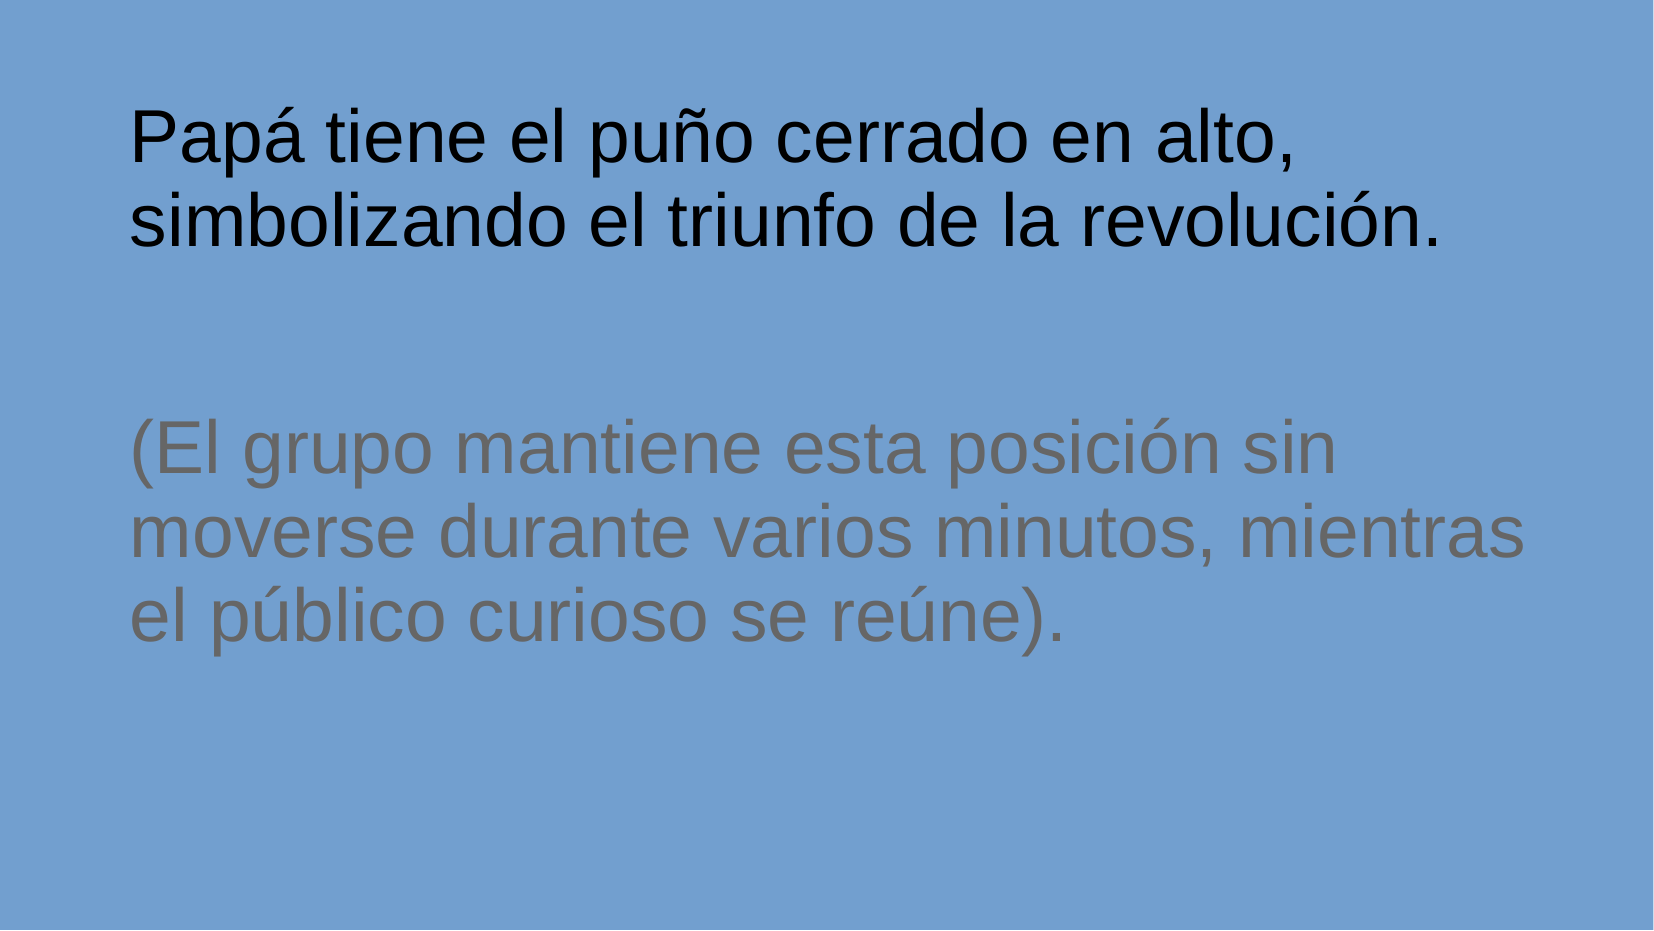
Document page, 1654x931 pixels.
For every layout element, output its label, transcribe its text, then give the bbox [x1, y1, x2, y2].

list Papá tiene el puño cerrado en alto, simbolizando el triunfo de la revolución. (El grupo mantiene esta posición sin moverse durante varios minutos, mientras el público curioso se reúne). [129, 94, 1571, 886]
